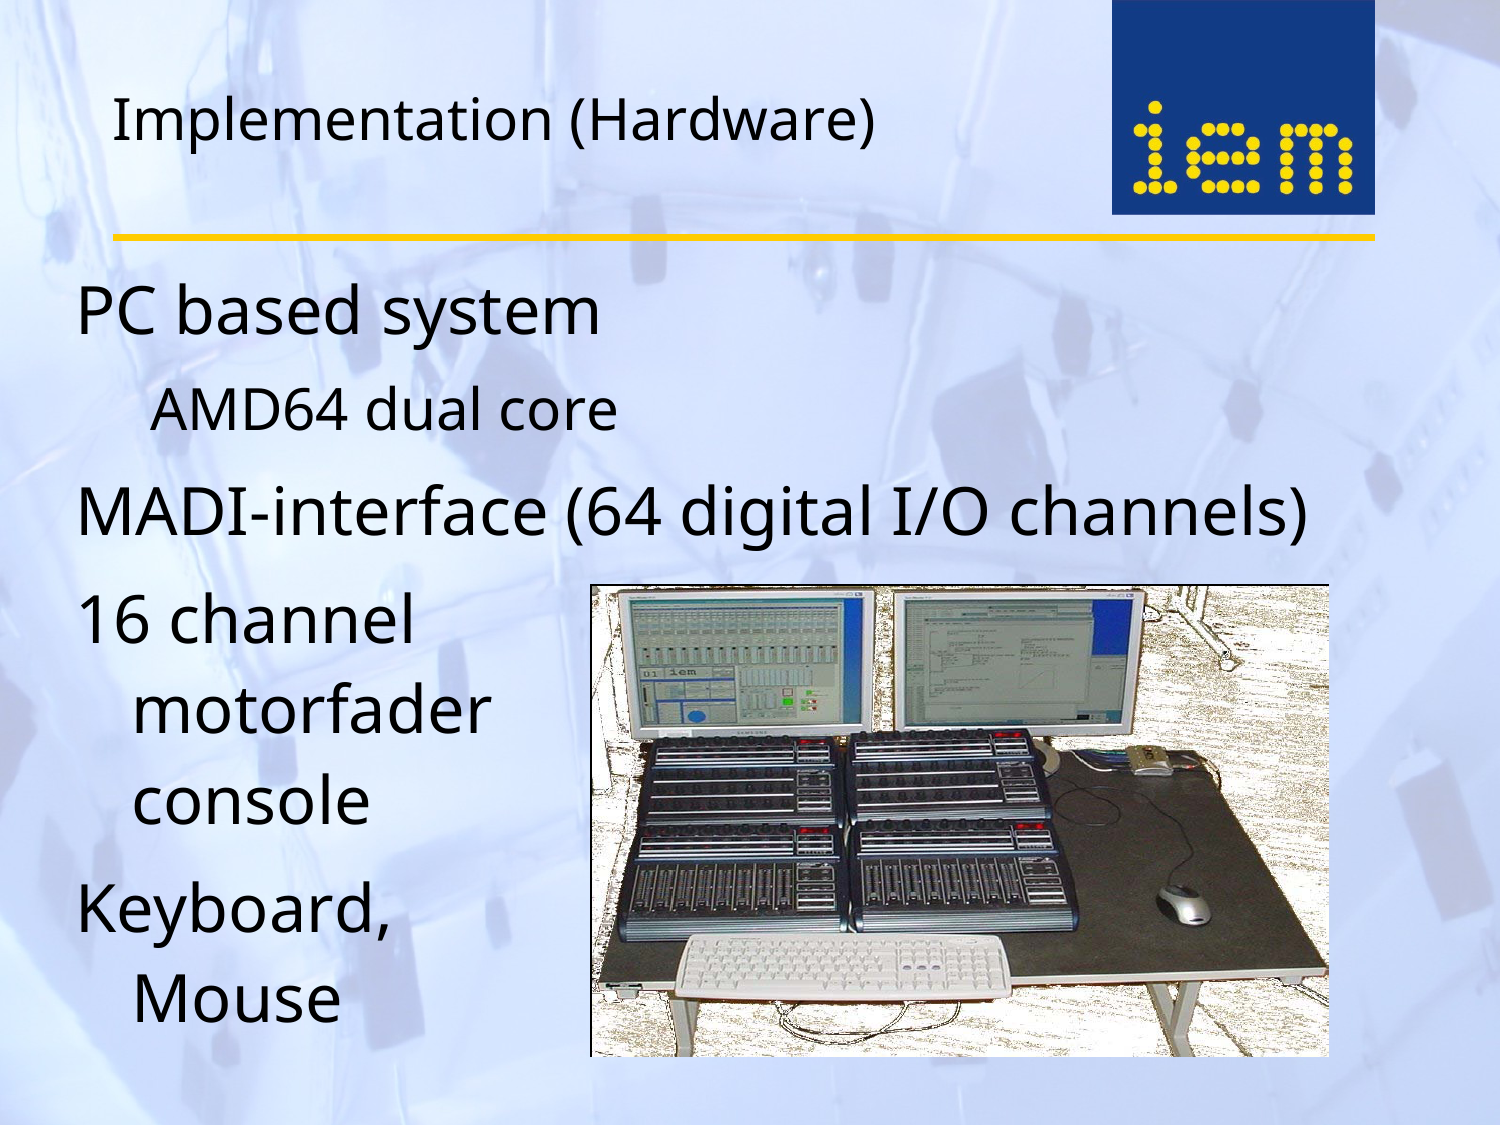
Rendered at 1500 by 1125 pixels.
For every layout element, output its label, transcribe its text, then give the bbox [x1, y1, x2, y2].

title Implementation (Hardware) [112, 31, 1375, 204]
list PC based system AMD64 dual core MADI-interface (64 digital I/O channels) 16 channel motorfader console Keyboard, Mouse [75, 263, 1425, 991]
picture [0, 0, 1500, 1125]
